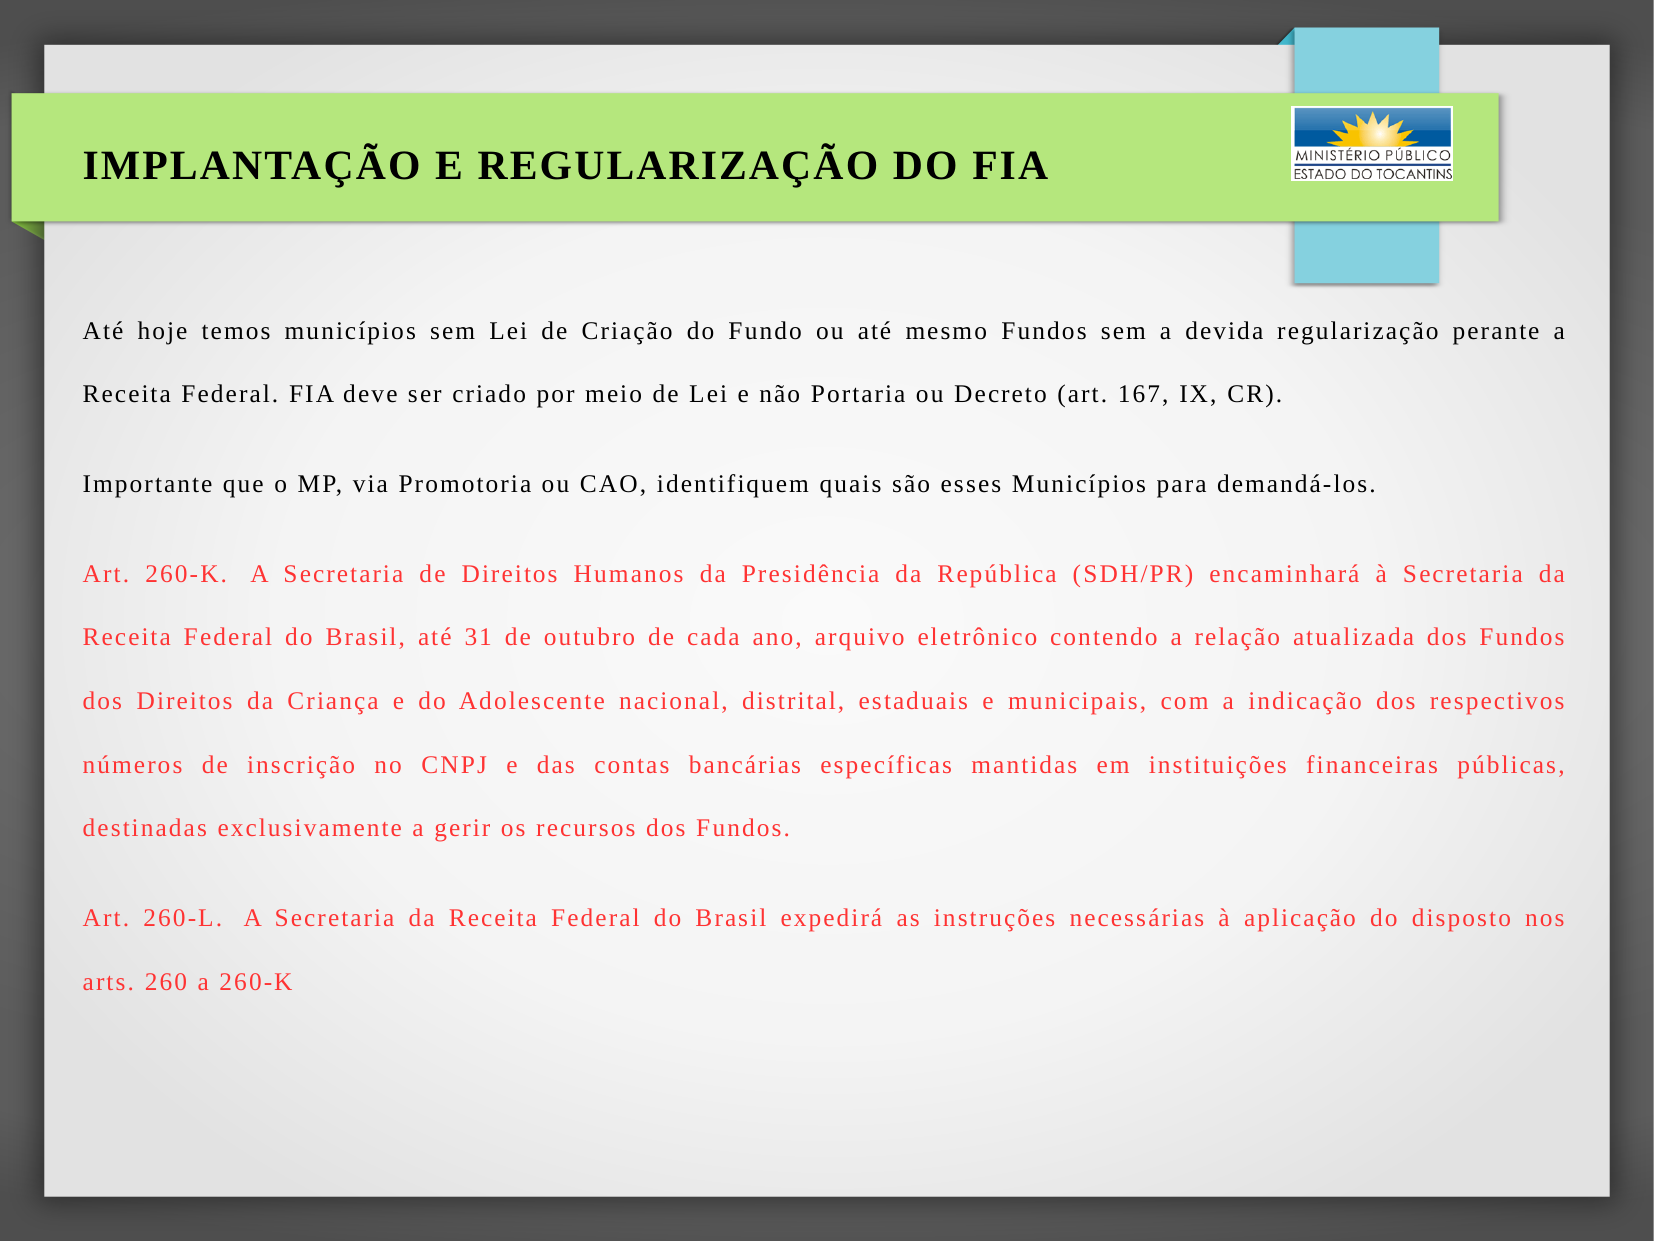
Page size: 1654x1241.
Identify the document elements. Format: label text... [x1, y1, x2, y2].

list Até hoje temos municípios sem Lei de Criação do Fundo ou até mesmo Fundos sem a devida regularização perante a Receita Federal. FIA deve ser criado por meio de Lei e não Portaria ou Decreto (art. 167, IX, CR). Importante que o MP, via Promotoria ou CAO, identifiquem quais são esses Municípios para demandá-los. Art. 260-K. A Secretaria de Direitos Humanos da Presidência da República (SDH/PR) encaminhará à Secretaria da Receita Federal do Brasil, até 31 de outubro de cada ano, arquivo eletrônico contendo a relação atualizada dos Fundos dos Direitos da Criança e do Adolescente nacional, distrital, estaduais e municipais, com a indicação dos respectivos números de inscrição no CNPJ e das contas bancárias específicas mantidas em instituições financeiras públicas, destinadas exclusivamente a gerir os recursos dos Fundos. Art. 260-L. A Secretaria da Receita Federal do Brasil expedirá as instruções necessárias à aplicação do disposto nos arts. 260 a 260-K [82, 295, 1571, 1015]
picture [0, 0, 1654, 1241]
title IMPLANTAÇÃO E REGULARIZAÇÃO DO FIA [82, 94, 1264, 213]
